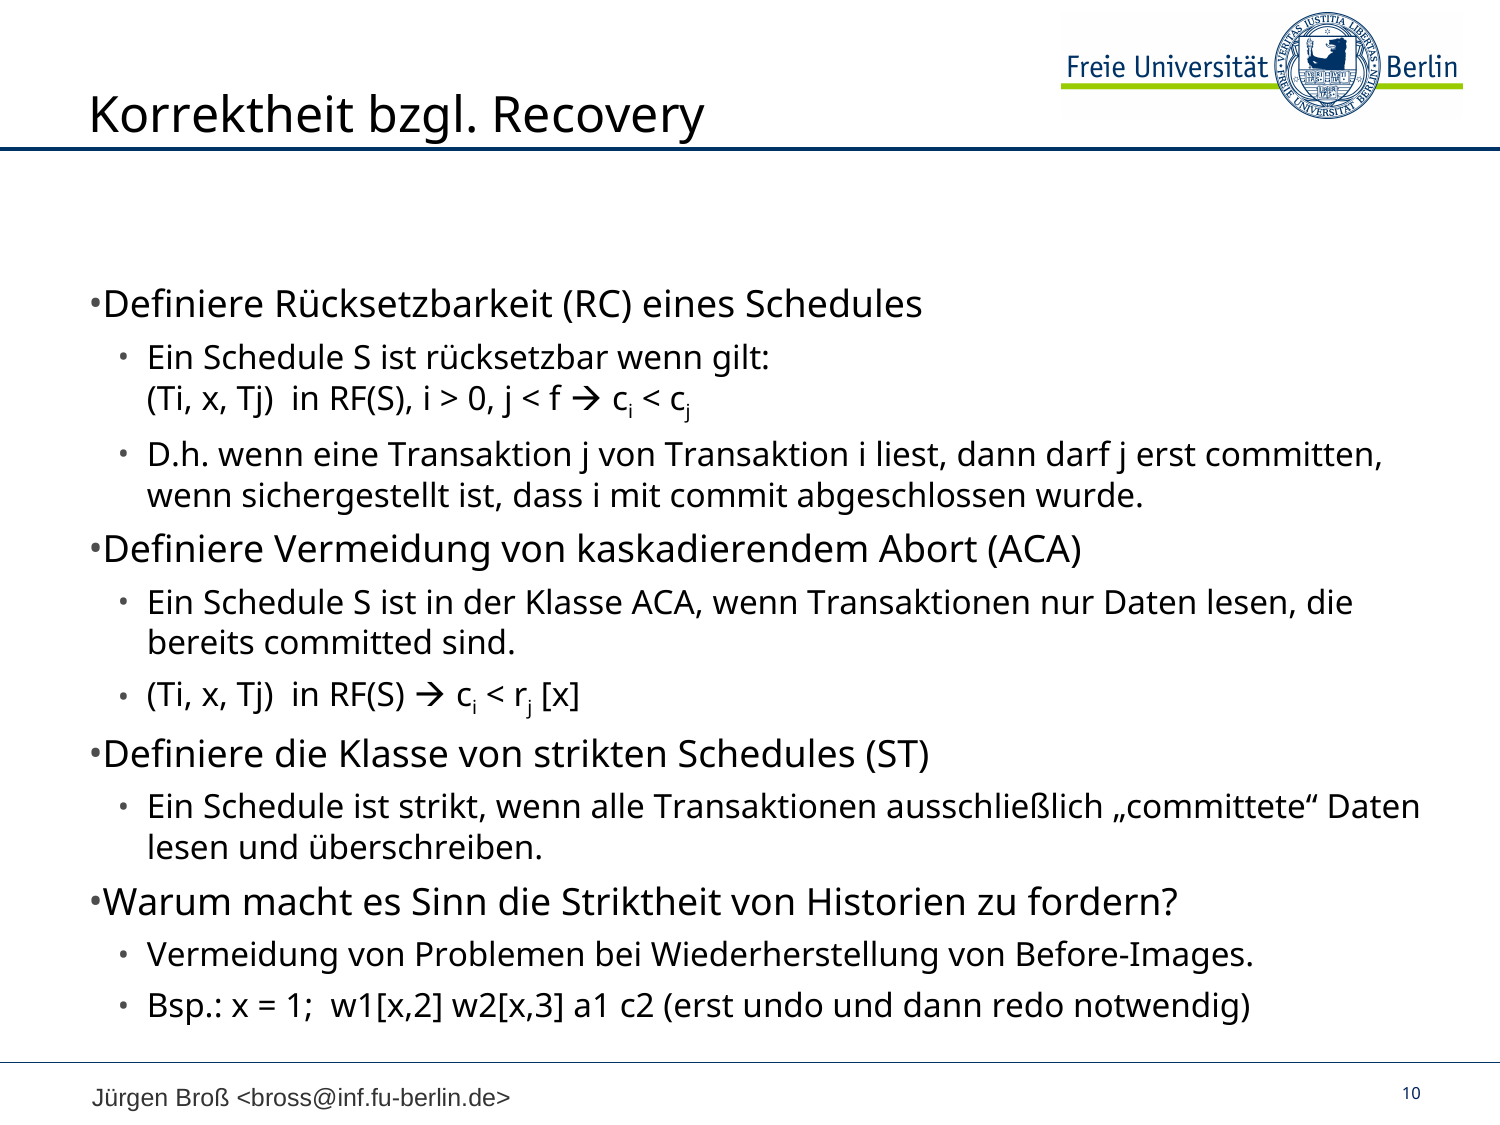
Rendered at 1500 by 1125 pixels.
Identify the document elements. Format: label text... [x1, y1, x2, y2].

title Korrektheit bzgl. Recovery [88, 87, 1275, 143]
list Definiere Rücksetzbarkeit (RC) eines Schedules Ein Schedule S ist rücksetzbar wenn gilt: (Ti, x, Tj) in RF(S), i > 0, j < f  ci < cj D.h. wenn eine Transaktion j von Transaktion i liest, dann darf j erst committen, wenn sichergestellt ist, dass i mit commit abgeschlossen wurde. Definiere Vermeidung von kaskadierendem Abort (ACA) Ein Schedule S ist in der Klasse ACA, wenn Transaktionen nur Daten lesen, die bereits committed sind. (Ti, x, Tj) in RF(S)  ci < rj [x] Definiere die Klasse von strikten Schedules (ST) Ein Schedule ist strikt, wenn alle Transaktionen ausschließlich „committete“ Daten lesen und überschreiben. Warum macht es Sinn die Striktheit von Historien zu fordern? Vermeidung von Problemen bei Wiederherstellung von Before-Images. Bsp.: x = 1; w1[x,2] w2[x,3] a1 c2 (erst undo und dann redo notwendig) [88, 278, 1459, 1037]
picture [1061, 12, 1463, 119]
